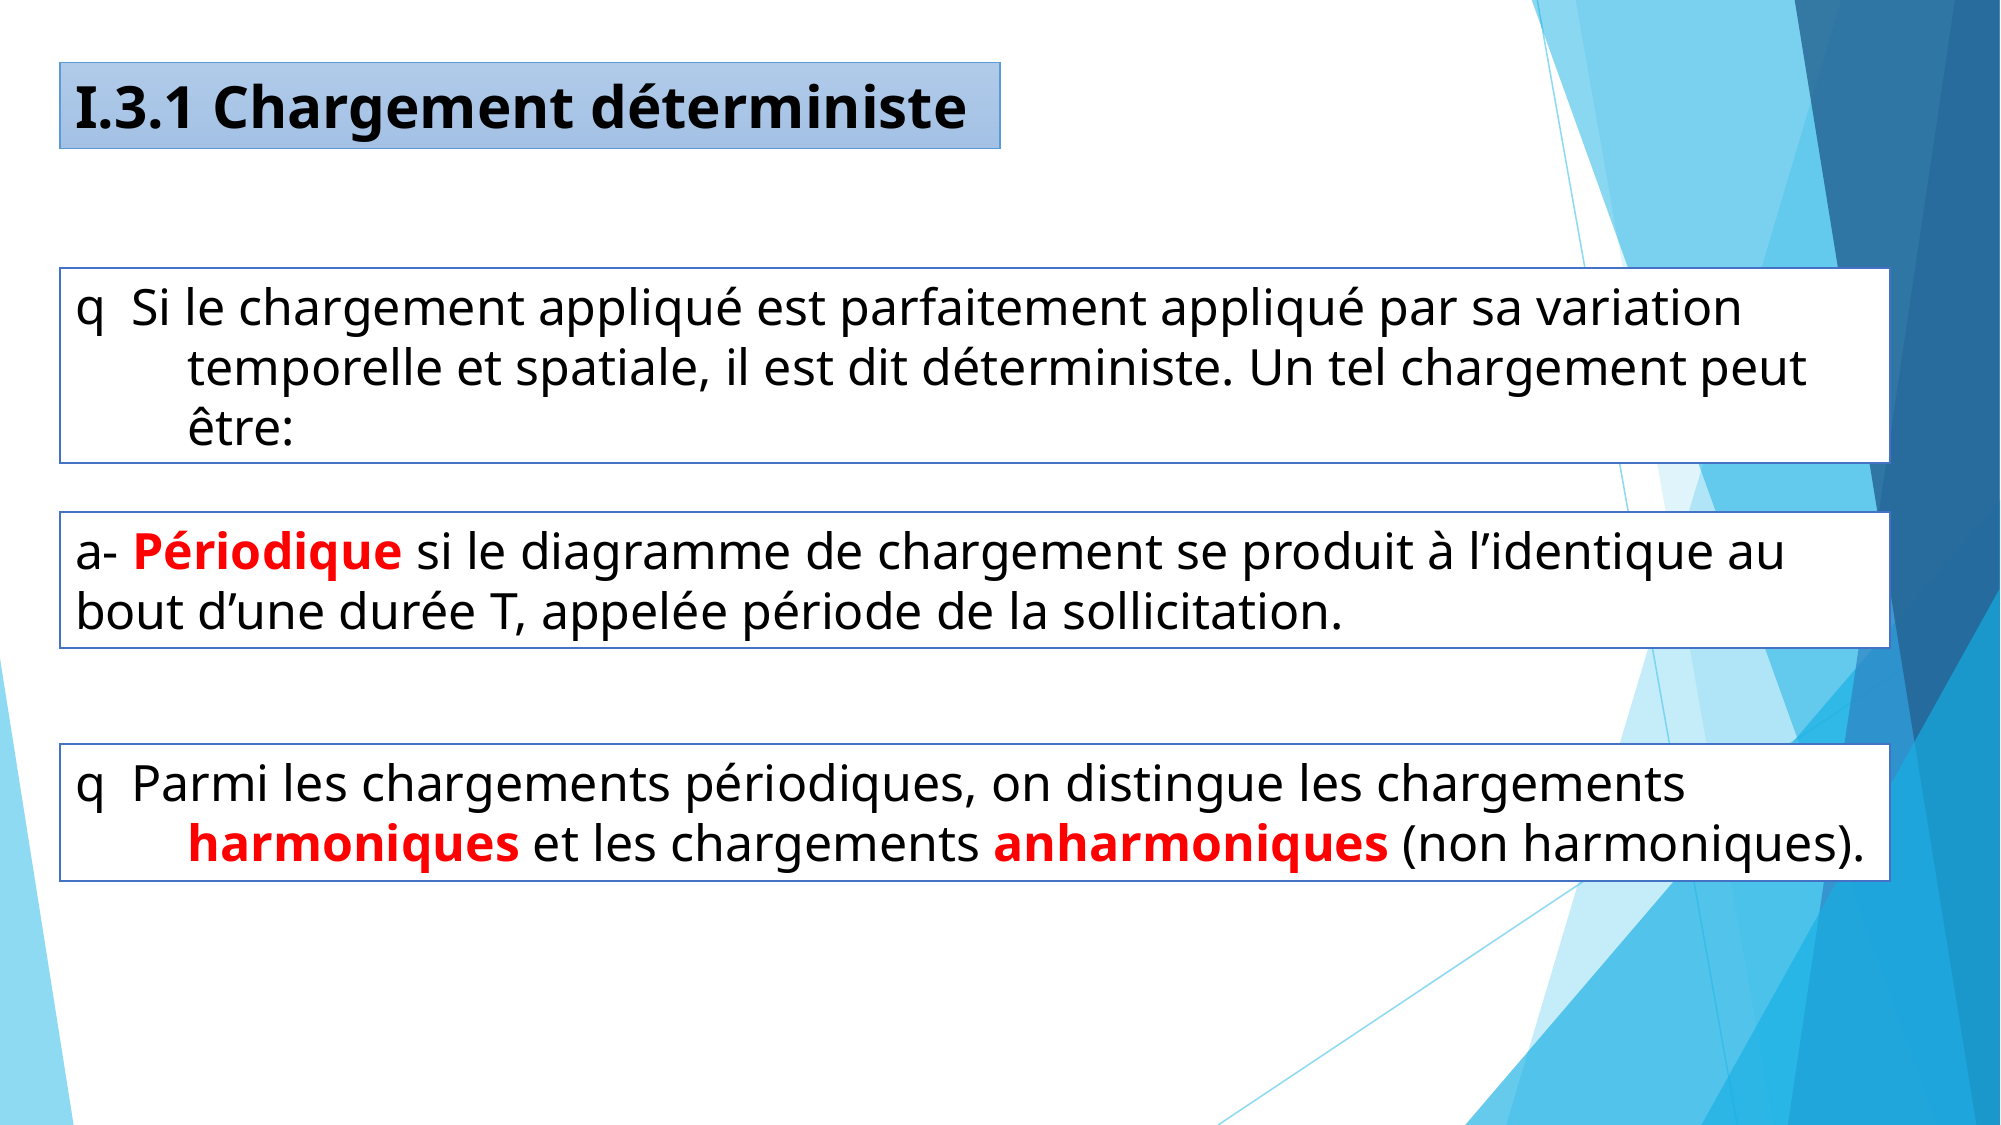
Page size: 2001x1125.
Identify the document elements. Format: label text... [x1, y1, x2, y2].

text_box Si le chargement appliqué est parfaitement appliqué par sa variation temporelle et spatiale, il est dit déterministe. Un tel chargement peut être: [60, 267, 1891, 405]
text_box a- Périodique si le diagramme de chargement se produit à l’identique au bout d’une durée T, appelée période de la sollicitation. [60, 512, 1891, 649]
text_box I.3.1 Chargement déterministe [60, 62, 1000, 149]
text_box Parmi les chargements périodiques, on distingue les chargements harmoniques et les chargements anharmoniques (non harmoniques). [60, 744, 1891, 881]
